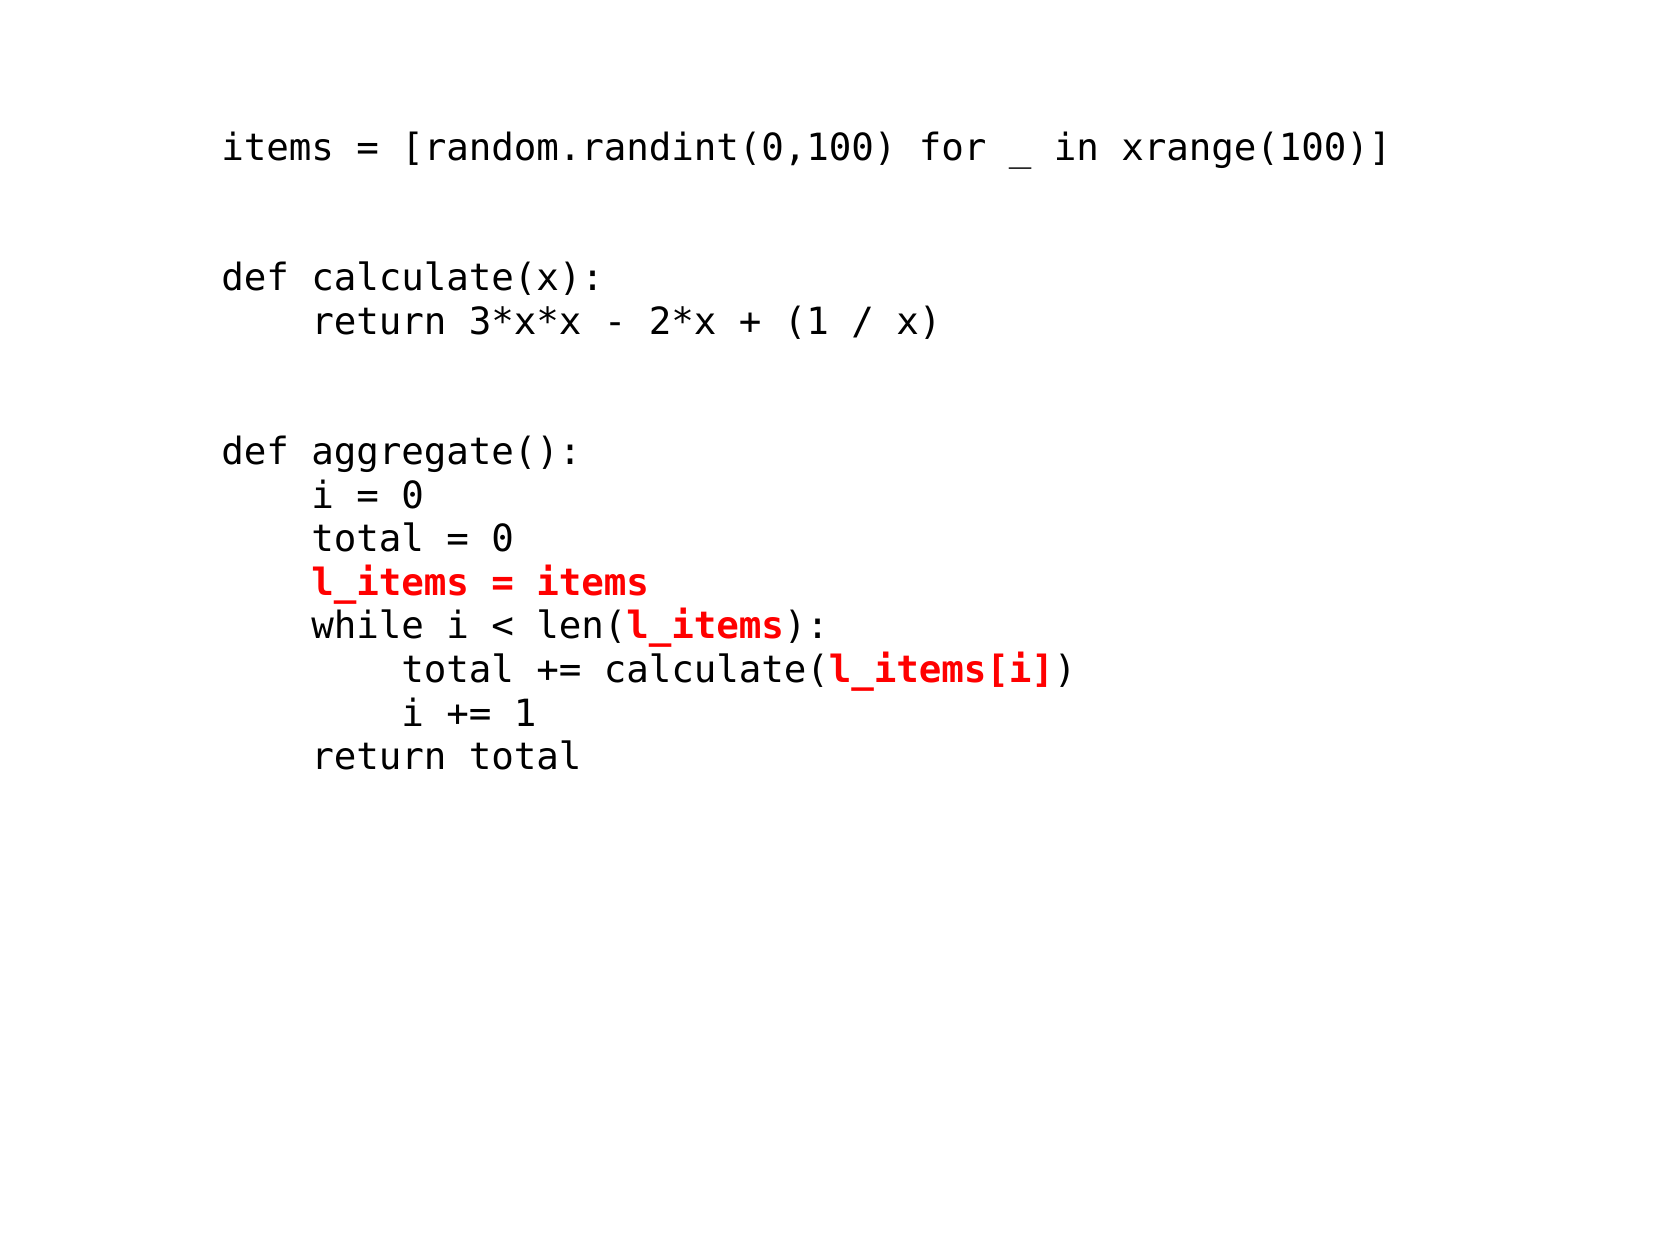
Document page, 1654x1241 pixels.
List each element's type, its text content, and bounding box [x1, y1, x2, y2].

text_box items = [random.randint(0,100) for _ in xrange(100)] def calculate(x): return 3*x*x - 2*x + (1 / x) def aggregate(): i = 0 total = 0 l_items = items while i < len(l_items): total += calculate(l_items[i]) i += 1 return total [206, 118, 1477, 830]
